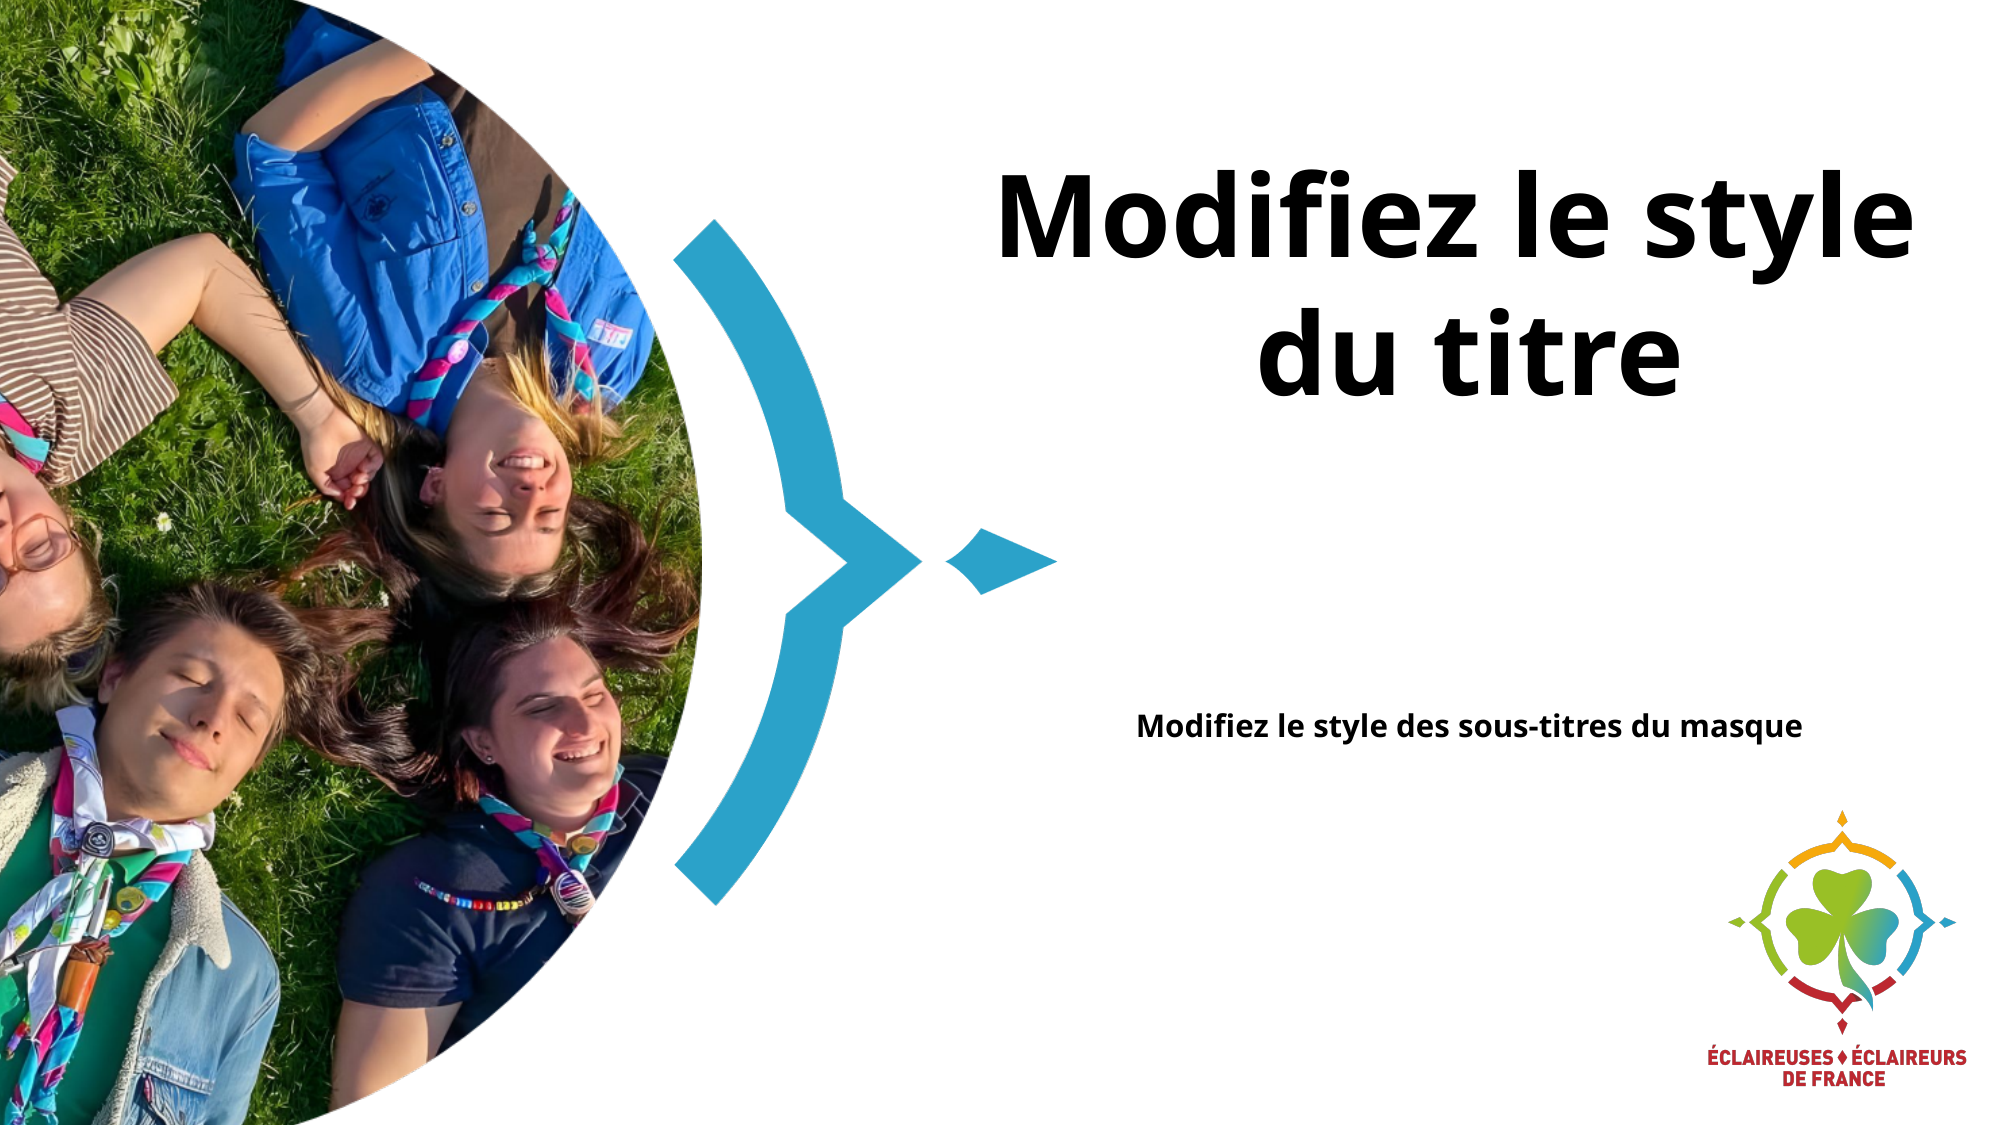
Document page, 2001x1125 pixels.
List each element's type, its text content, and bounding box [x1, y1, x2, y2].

text_box Modifiez le style des sous-titres du masque [969, 699, 1970, 753]
picture [0, 0, 1058, 1125]
picture [1707, 808, 1968, 1092]
text_box Modifiez le style du titre [969, 135, 1970, 475]
